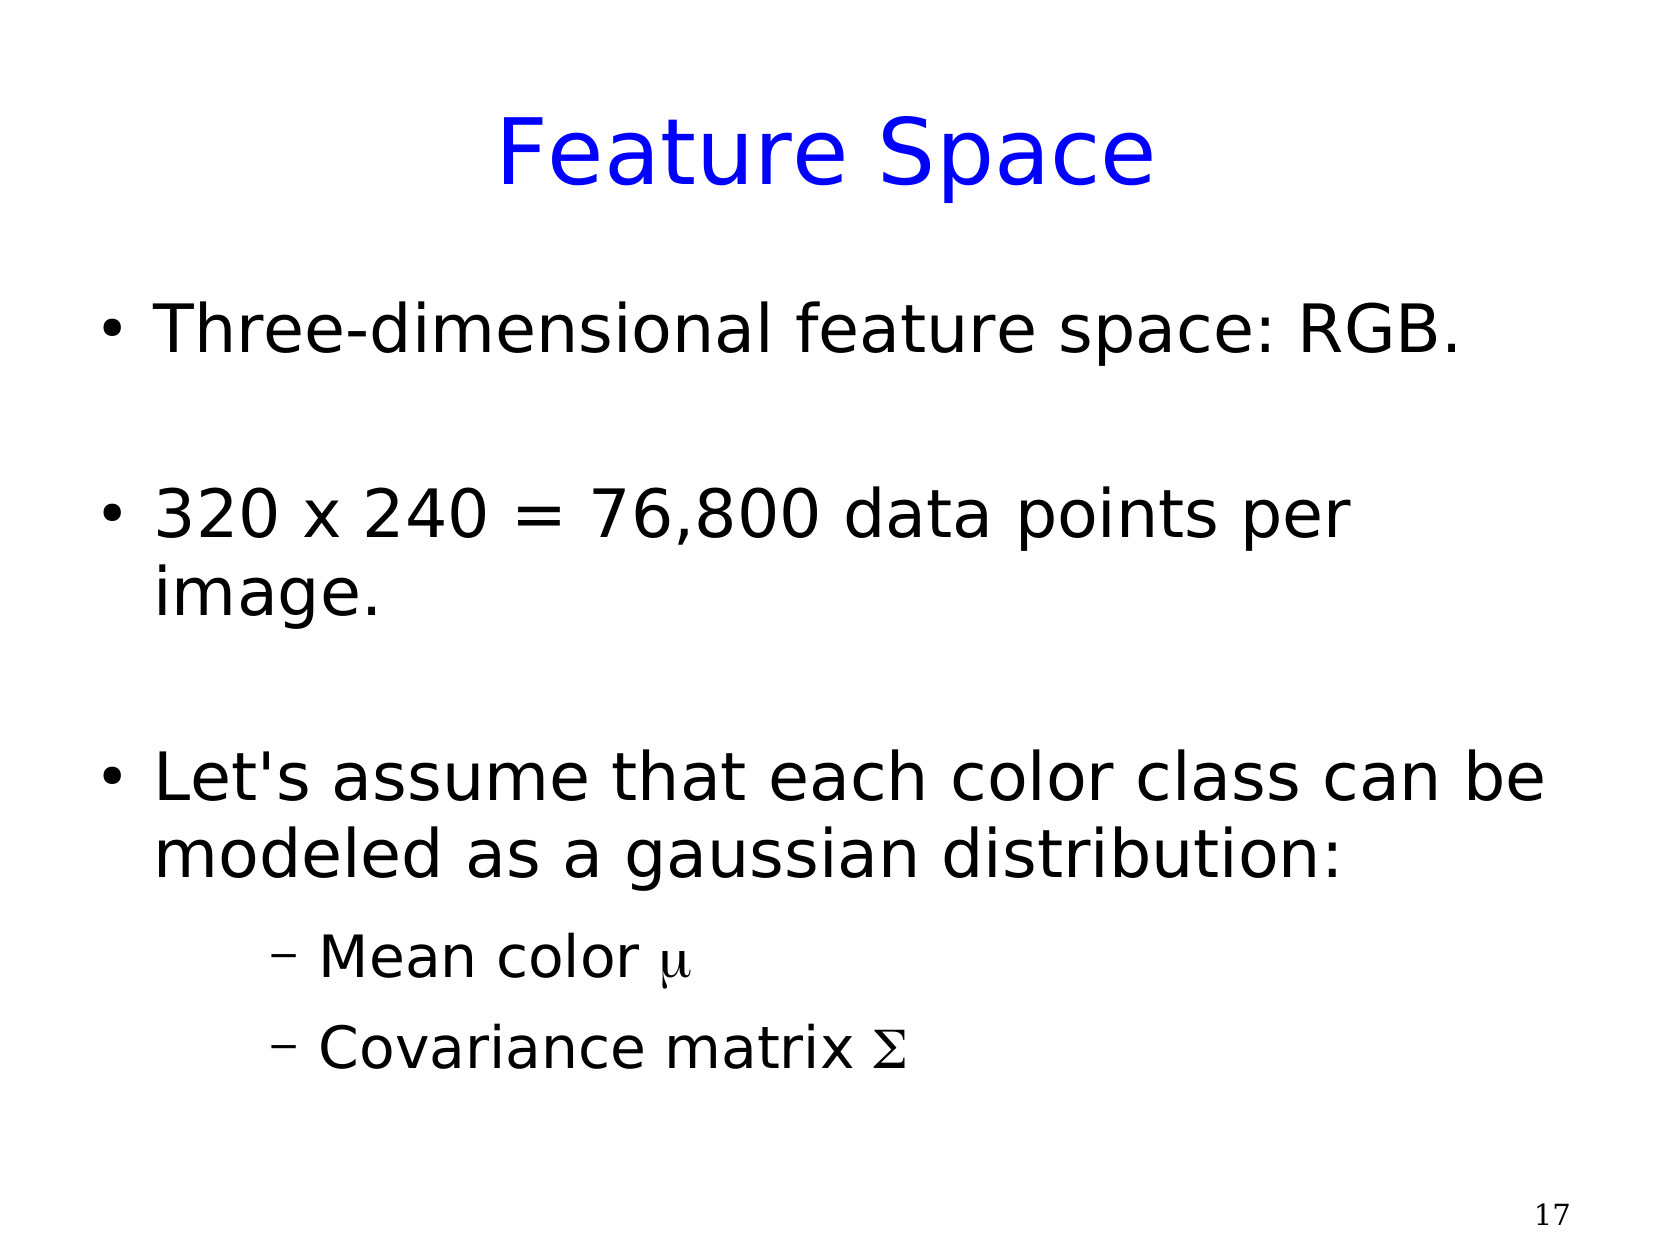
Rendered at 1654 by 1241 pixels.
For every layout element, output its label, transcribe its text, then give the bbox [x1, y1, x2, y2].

title Feature Space [82, 49, 1571, 257]
list Three-dimensional feature space: RGB. 320 x 240 = 76,800 data points per image. Let's assume that each color class can be modeled as a gaussian distribution: Mean color m Covariance matrix S [82, 290, 1571, 1109]
